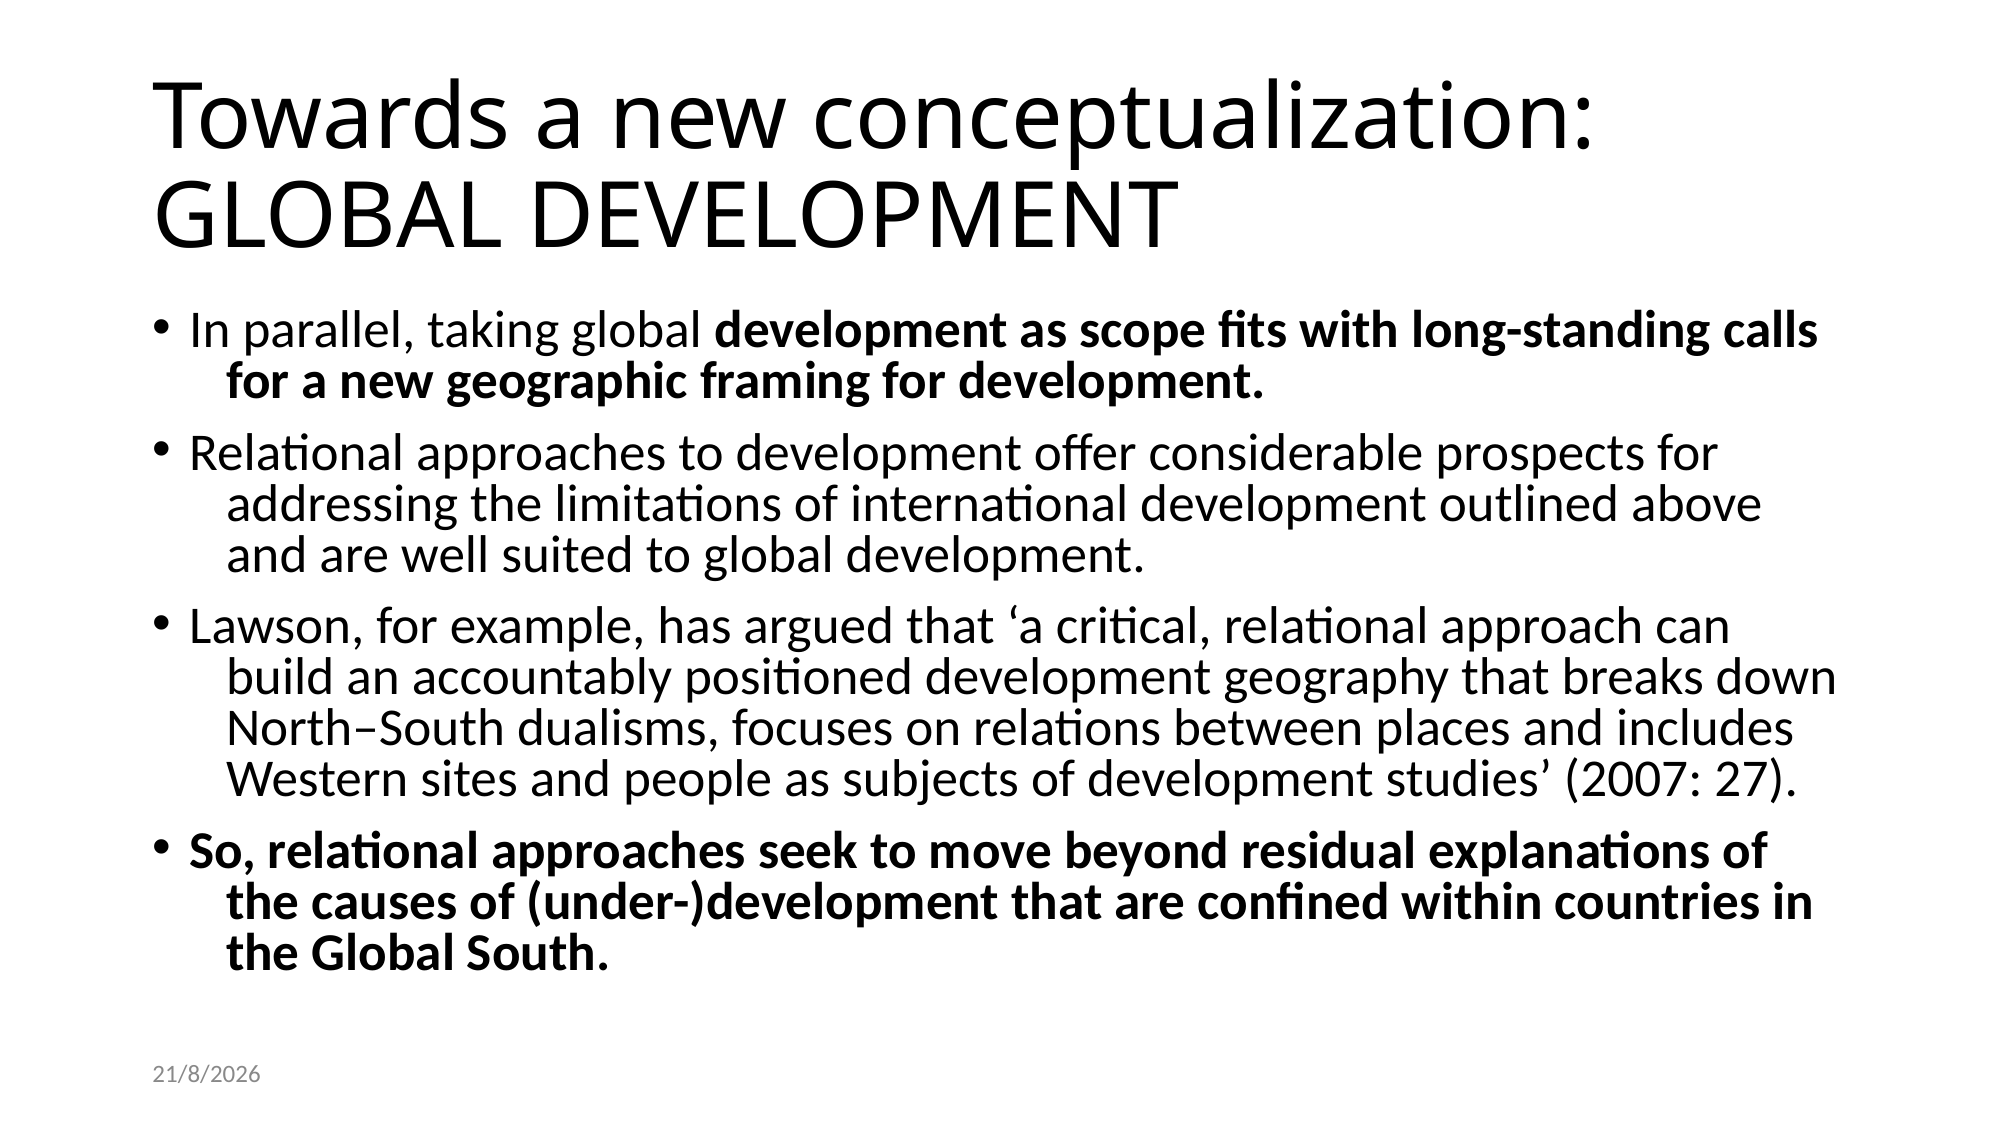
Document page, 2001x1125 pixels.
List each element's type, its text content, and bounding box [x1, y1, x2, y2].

title Towards a new conceptualization: GLOBAL DEVELOPMENT [137, 59, 1863, 278]
list In parallel, taking global development as scope fits with long-standing calls for a new geographic framing for development. Relational approaches to development offer considerable prospects for addressing the limitations of international development outlined above and are well suited to global development. Lawson, for example, has argued that ‘a critical, relational approach can build an accountably positioned development geography that breaks down North–South dualisms, focuses on relations between places and includes Western sites and people as subjects of development studies’ (2007: 27). So, relational approaches seek to move beyond residual explanations of the causes of (under-)development that are confined within countries in the Global South. [137, 299, 1863, 1014]
text_box 15/3/2022 [137, 1042, 588, 1103]
